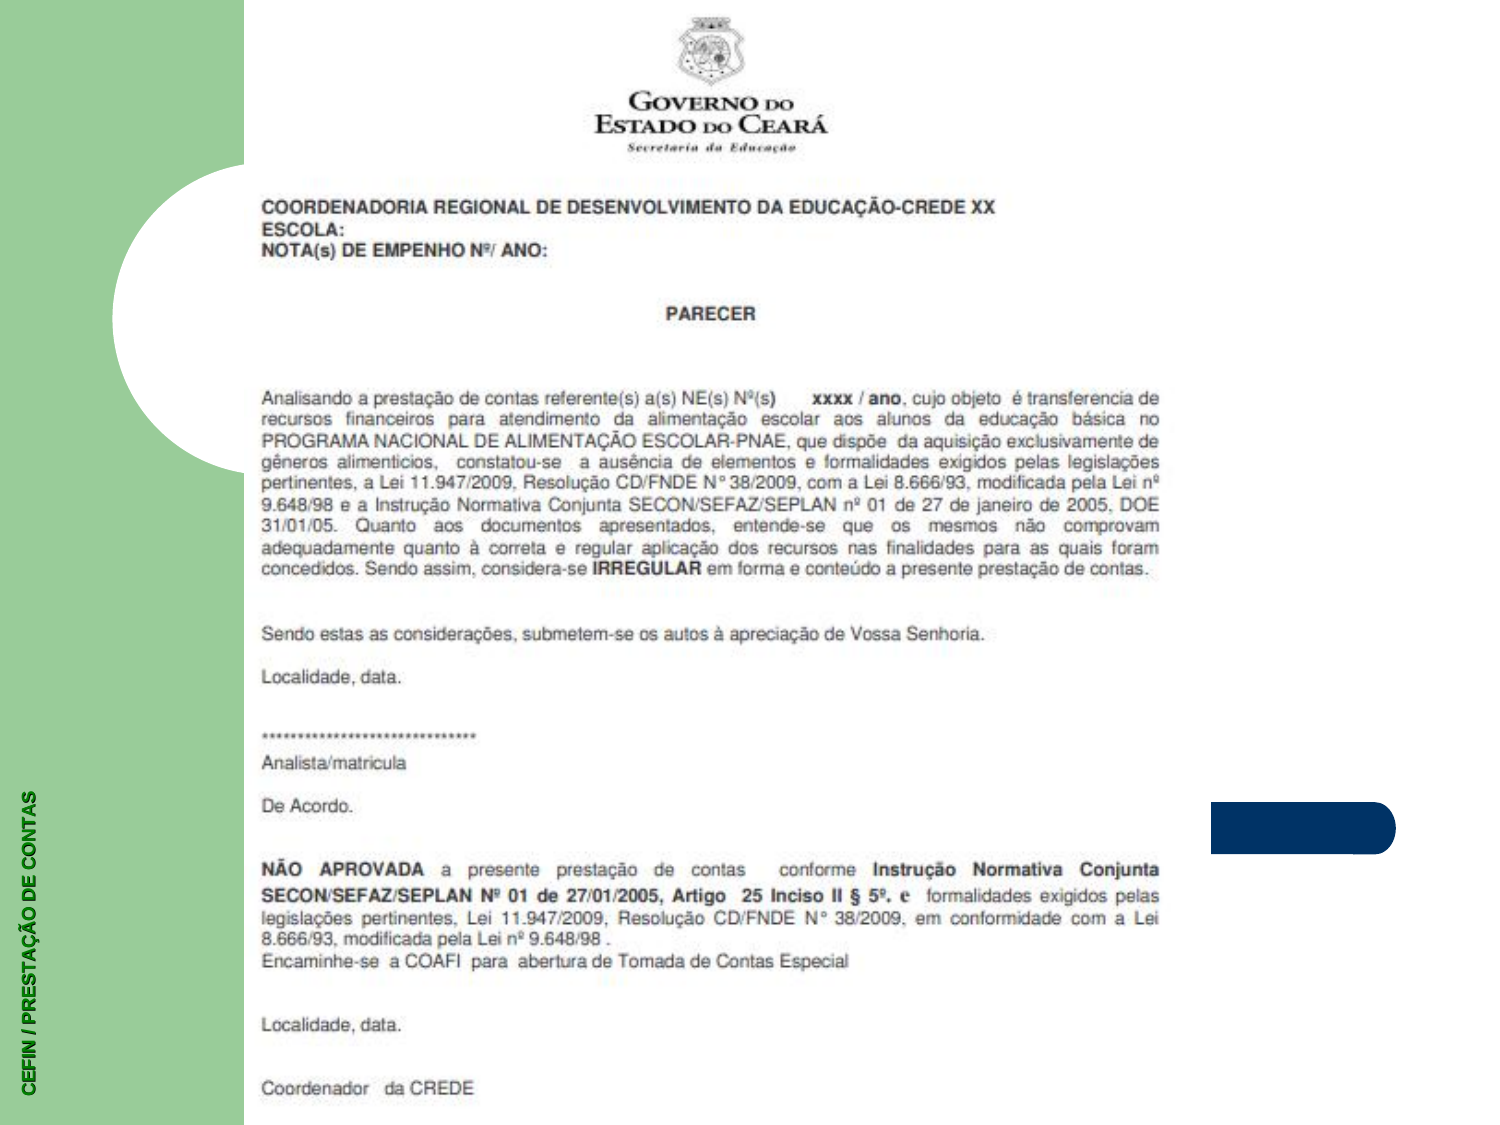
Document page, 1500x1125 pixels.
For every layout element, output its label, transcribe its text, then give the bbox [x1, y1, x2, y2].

picture [244, 0, 1211, 1125]
text_box CEFIN / PRESTAÇÃO DE CONTAS [6, 767, 60, 1125]
